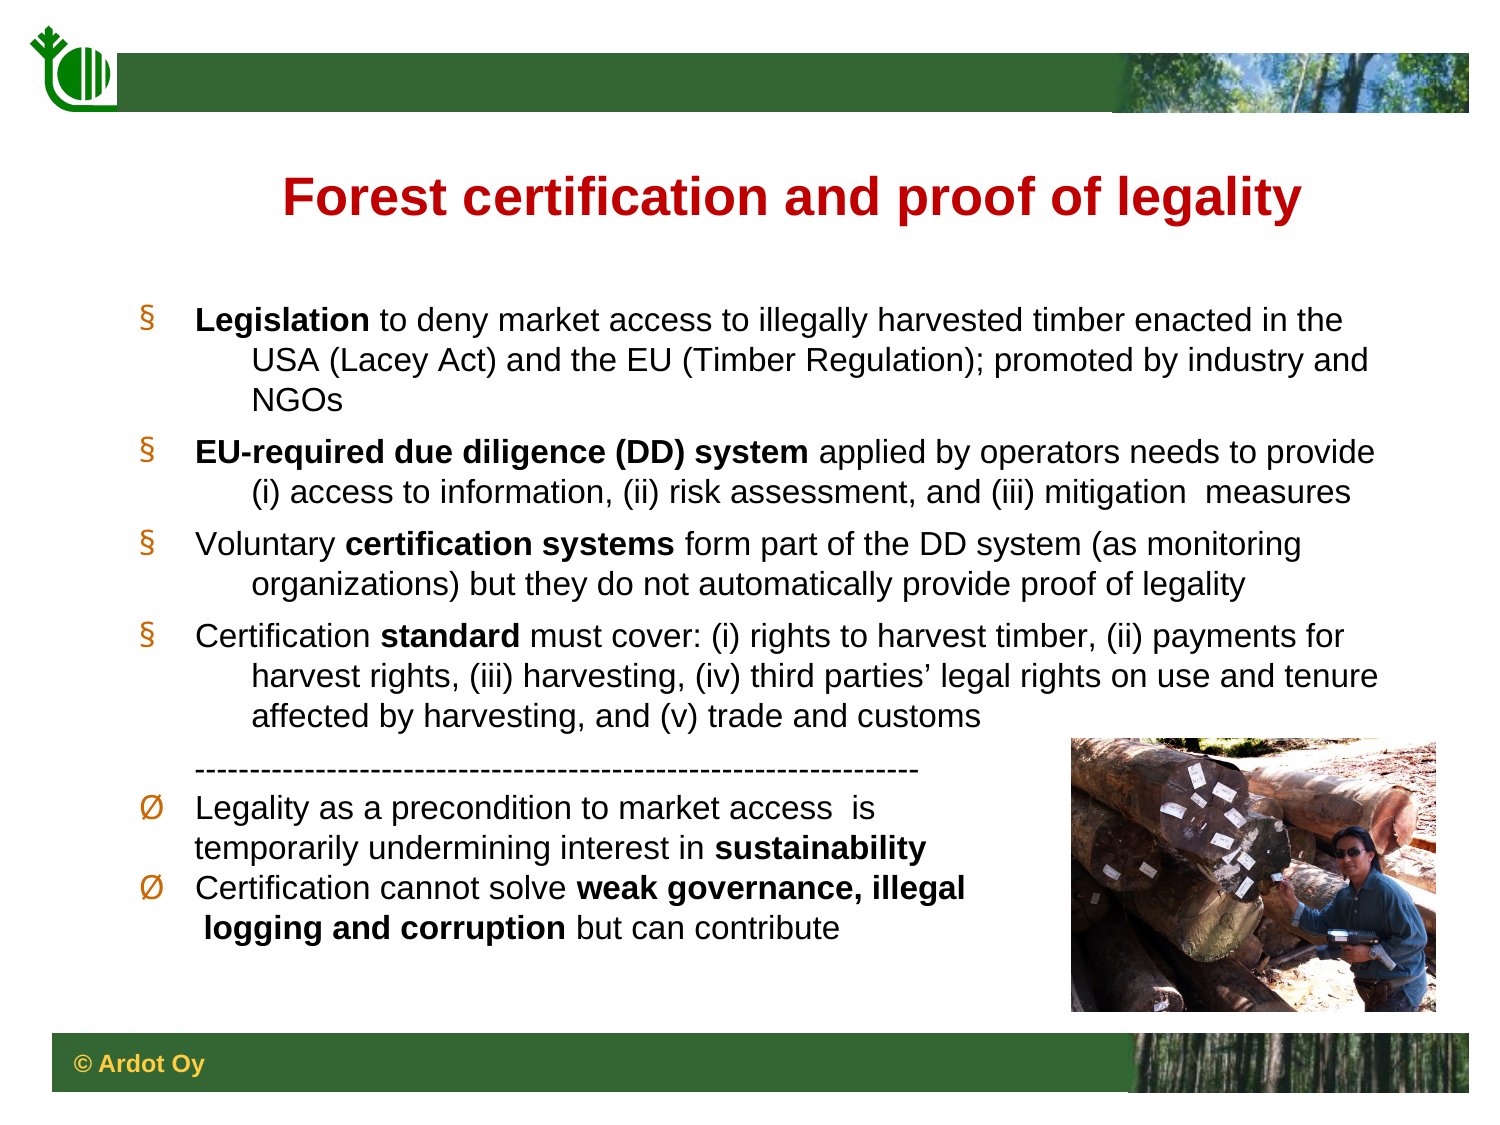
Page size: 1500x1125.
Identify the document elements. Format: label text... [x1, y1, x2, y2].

list Legislation to deny market access to illegally harvested timber enacted in the USA (Lacey Act) and the EU (Timber Regulation); promoted by industry and NGOs EU-required due diligence (DD) system applied by operators needs to provide (i) access to information, (ii) risk assessment, and (iii) mitigation measures Voluntary certification systems form part of the DD system (as monitoring organizations) but they do not automatically provide proof of legality Certification standard must cover: (i) rights to harvest timber, (ii) payments for harvest rights, (iii) harvesting, (iv) third parties’ legal rights on use and tenure affected by harvesting, and (v) trade and customs ------------------------------------------------------------------ Legality as a precondition to market access is temporarily undermining interest in sustainability Certification cannot solve weak governance, illegal logging and corruption but can contribute [123, 290, 1399, 1024]
title Forest certification and proof of legality [206, 137, 1380, 250]
picture [1071, 738, 1436, 1012]
